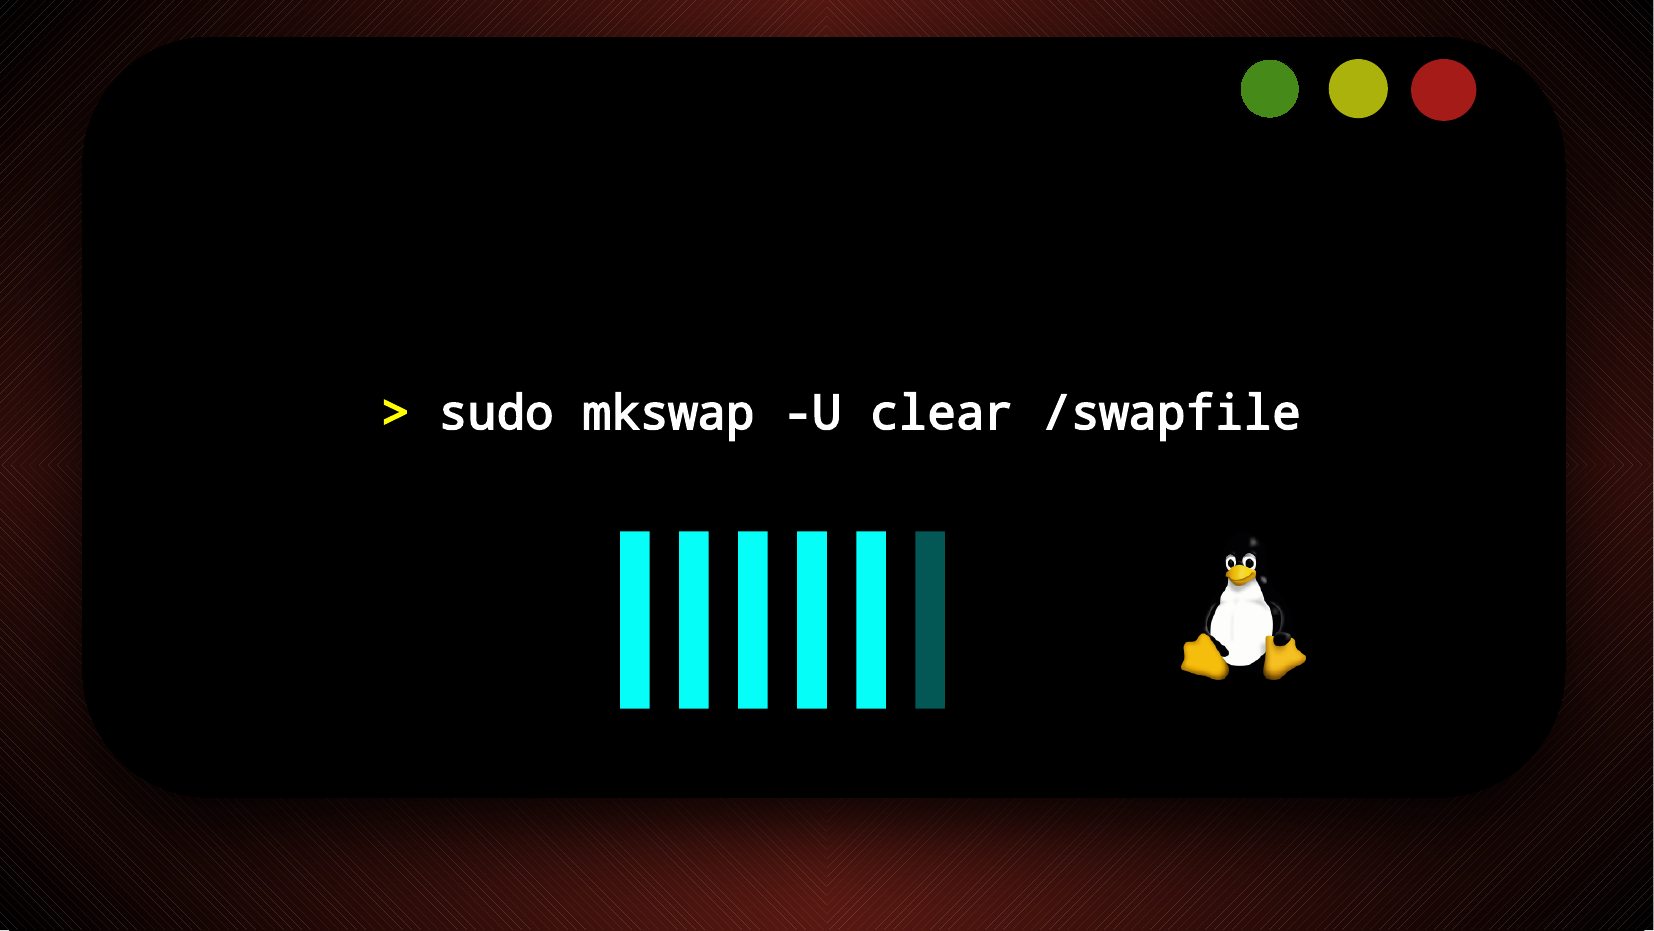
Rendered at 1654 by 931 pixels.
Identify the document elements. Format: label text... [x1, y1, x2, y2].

text_box [797, 531, 827, 709]
text_box [679, 531, 709, 709]
text_box [915, 531, 945, 709]
picture [1181, 532, 1306, 680]
text_box [620, 531, 650, 709]
text_box > sudo mkswap -U clear /swapfile [147, 377, 1506, 502]
text_box [856, 531, 886, 709]
text_box [738, 531, 768, 709]
